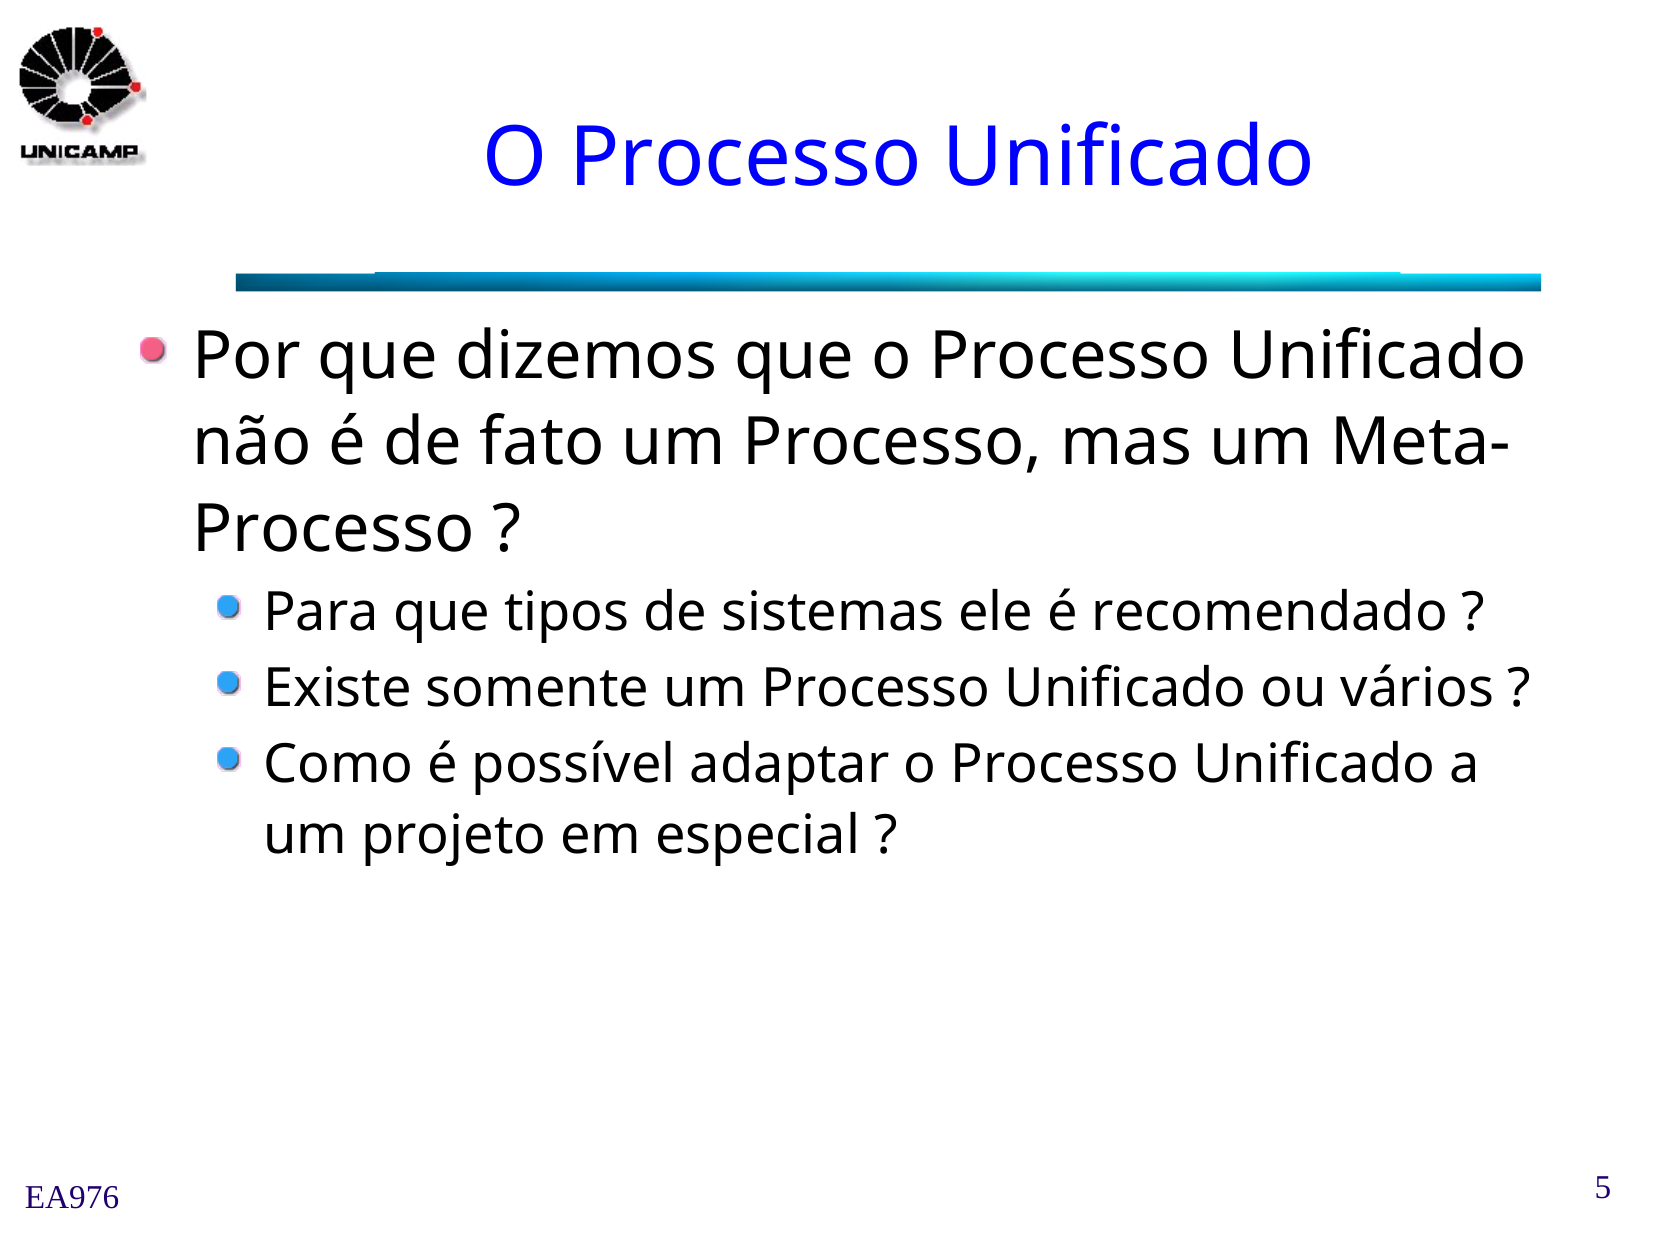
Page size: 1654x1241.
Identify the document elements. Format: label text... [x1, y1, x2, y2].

list Por que dizemos que o Processo Unificado não é de fato um Processo, mas um Meta-Processo ? Para que tipos de sistemas ele é recomendado ? Existe somente um Processo Unificado ou vários ? Como é possível adaptar o Processo Unificado a um projeto em especial ? [121, 309, 1534, 1167]
title O Processo Unificado [264, 0, 1534, 218]
picture [125, 272, 1654, 295]
